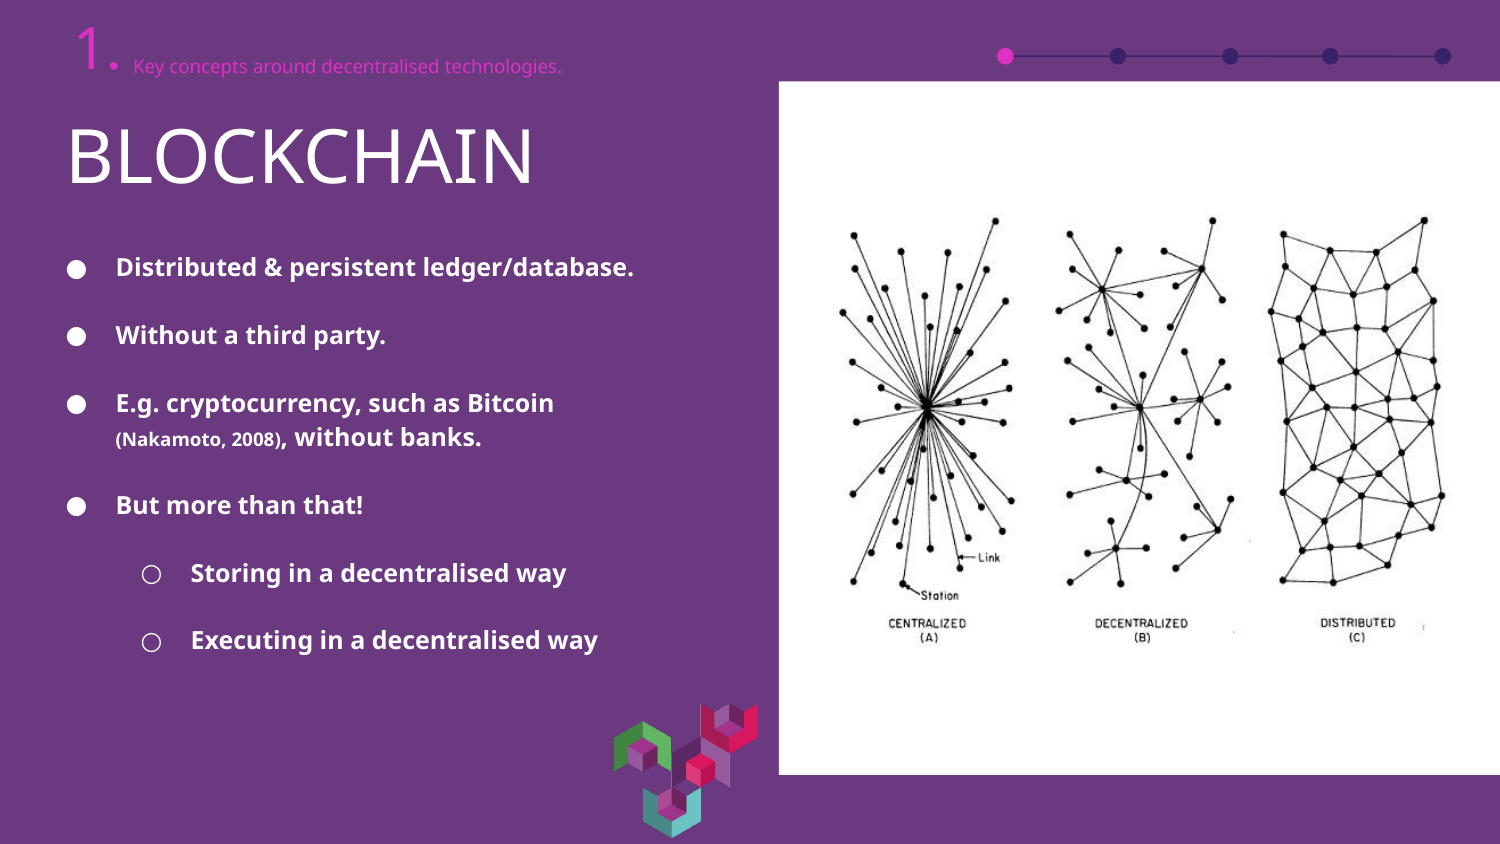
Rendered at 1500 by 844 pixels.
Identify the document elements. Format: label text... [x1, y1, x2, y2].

text_box [1322, 47, 1339, 55]
list Distributed & persistent ledger/database. Without a third party. E.g. cryptocurrency, such as Bitcoin (Nakamoto, 2008), without banks. But more than that! Storing in a decentralised way Executing in a decentralised way [25, 232, 666, 581]
text_box [1222, 57, 1239, 65]
text_box [778, 81, 1500, 775]
list Key concepts around decentralised technologies. [118, 37, 707, 86]
picture [805, 203, 1488, 652]
text_box [1322, 58, 1339, 65]
picture [614, 703, 758, 838]
text_box [1109, 57, 1127, 65]
title BLOCKCHAIN [50, 94, 715, 251]
title 1. [58, 0, 140, 102]
text_box [1222, 47, 1239, 55]
text_box [1109, 47, 1126, 55]
text_box [1434, 47, 1452, 65]
text_box [997, 47, 1014, 65]
